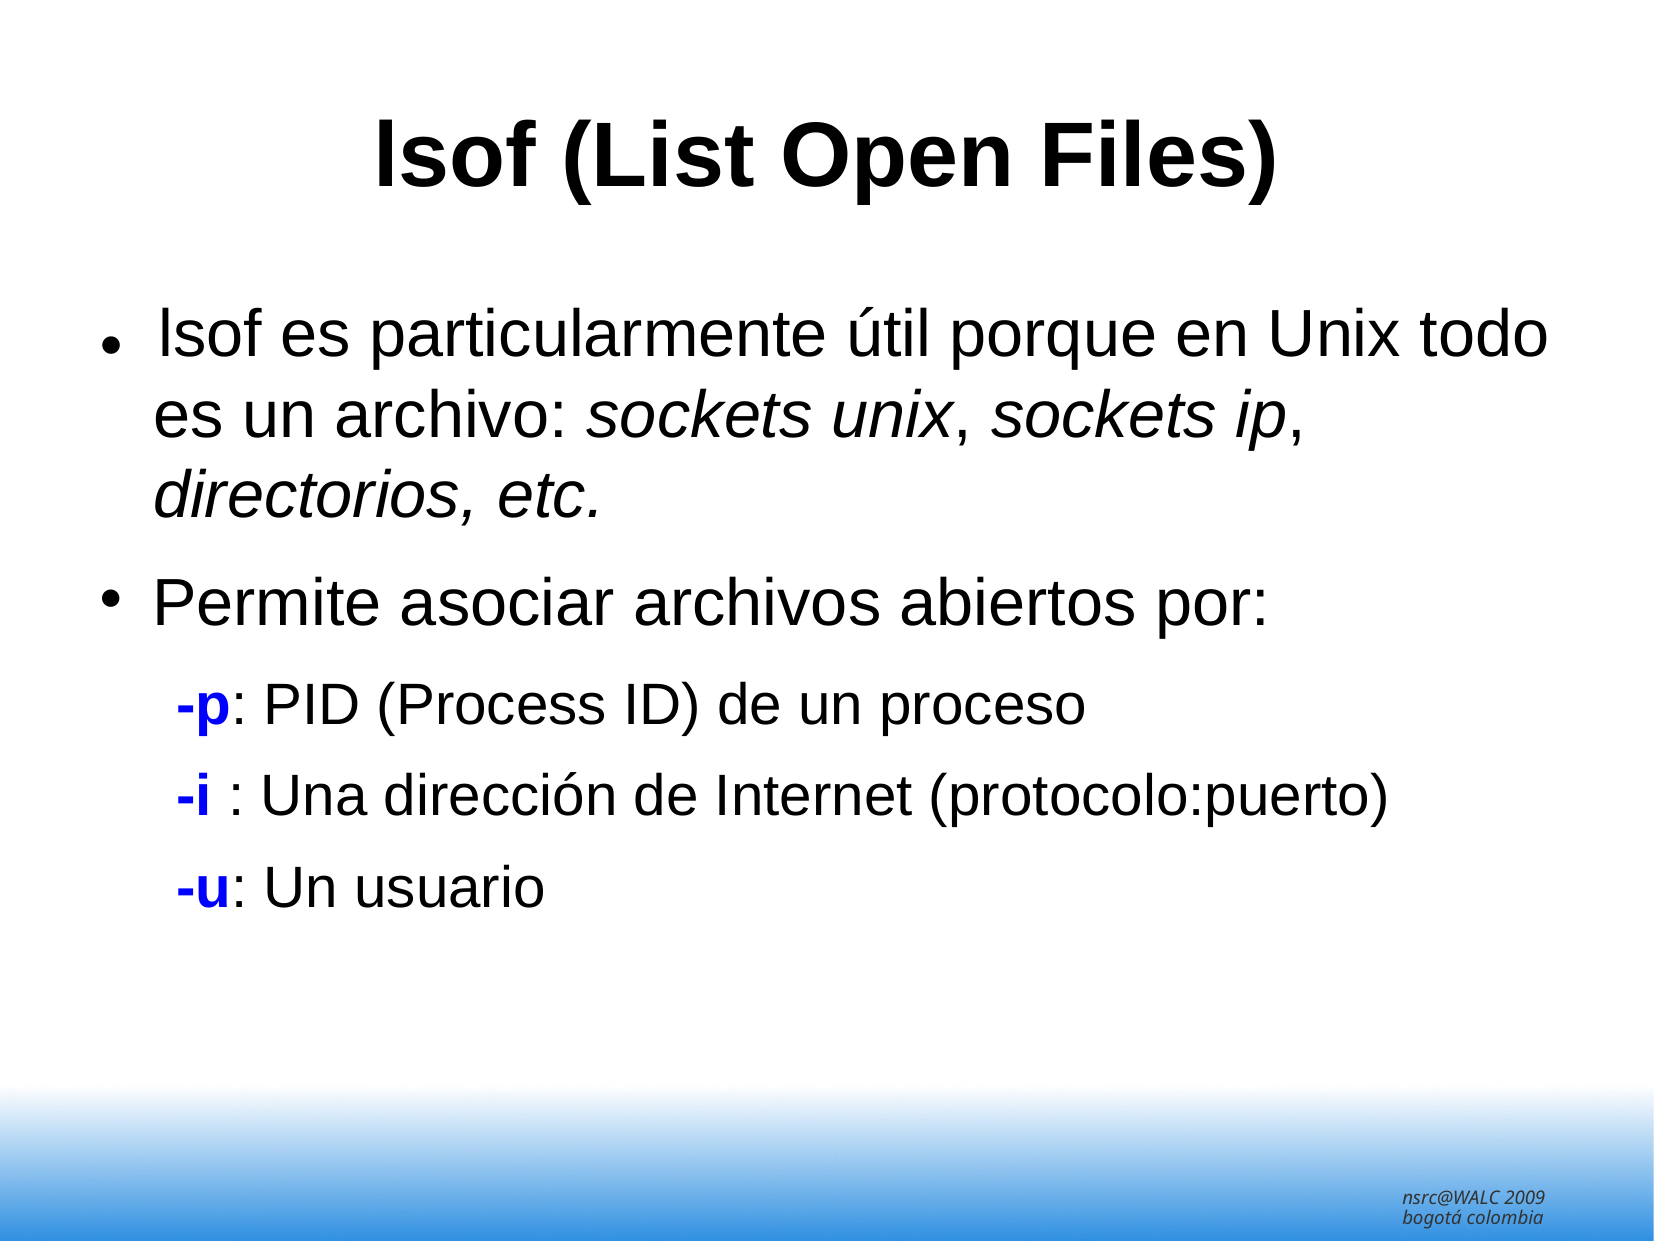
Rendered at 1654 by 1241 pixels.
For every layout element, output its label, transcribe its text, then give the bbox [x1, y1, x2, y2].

list  lsof es particularmente útil porque en Unix todo es un archivo: sockets unix, sockets ip, directorios, etc. Permite asociar archivos abiertos por: -p: PID (Process ID) de un proceso -i : Una dirección de Internet (protocolo:puerto) -u: Un usuario [82, 290, 1571, 1109]
title lsof (List Open Files)‏ [82, 49, 1571, 257]
picture [0, 1083, 1654, 1241]
